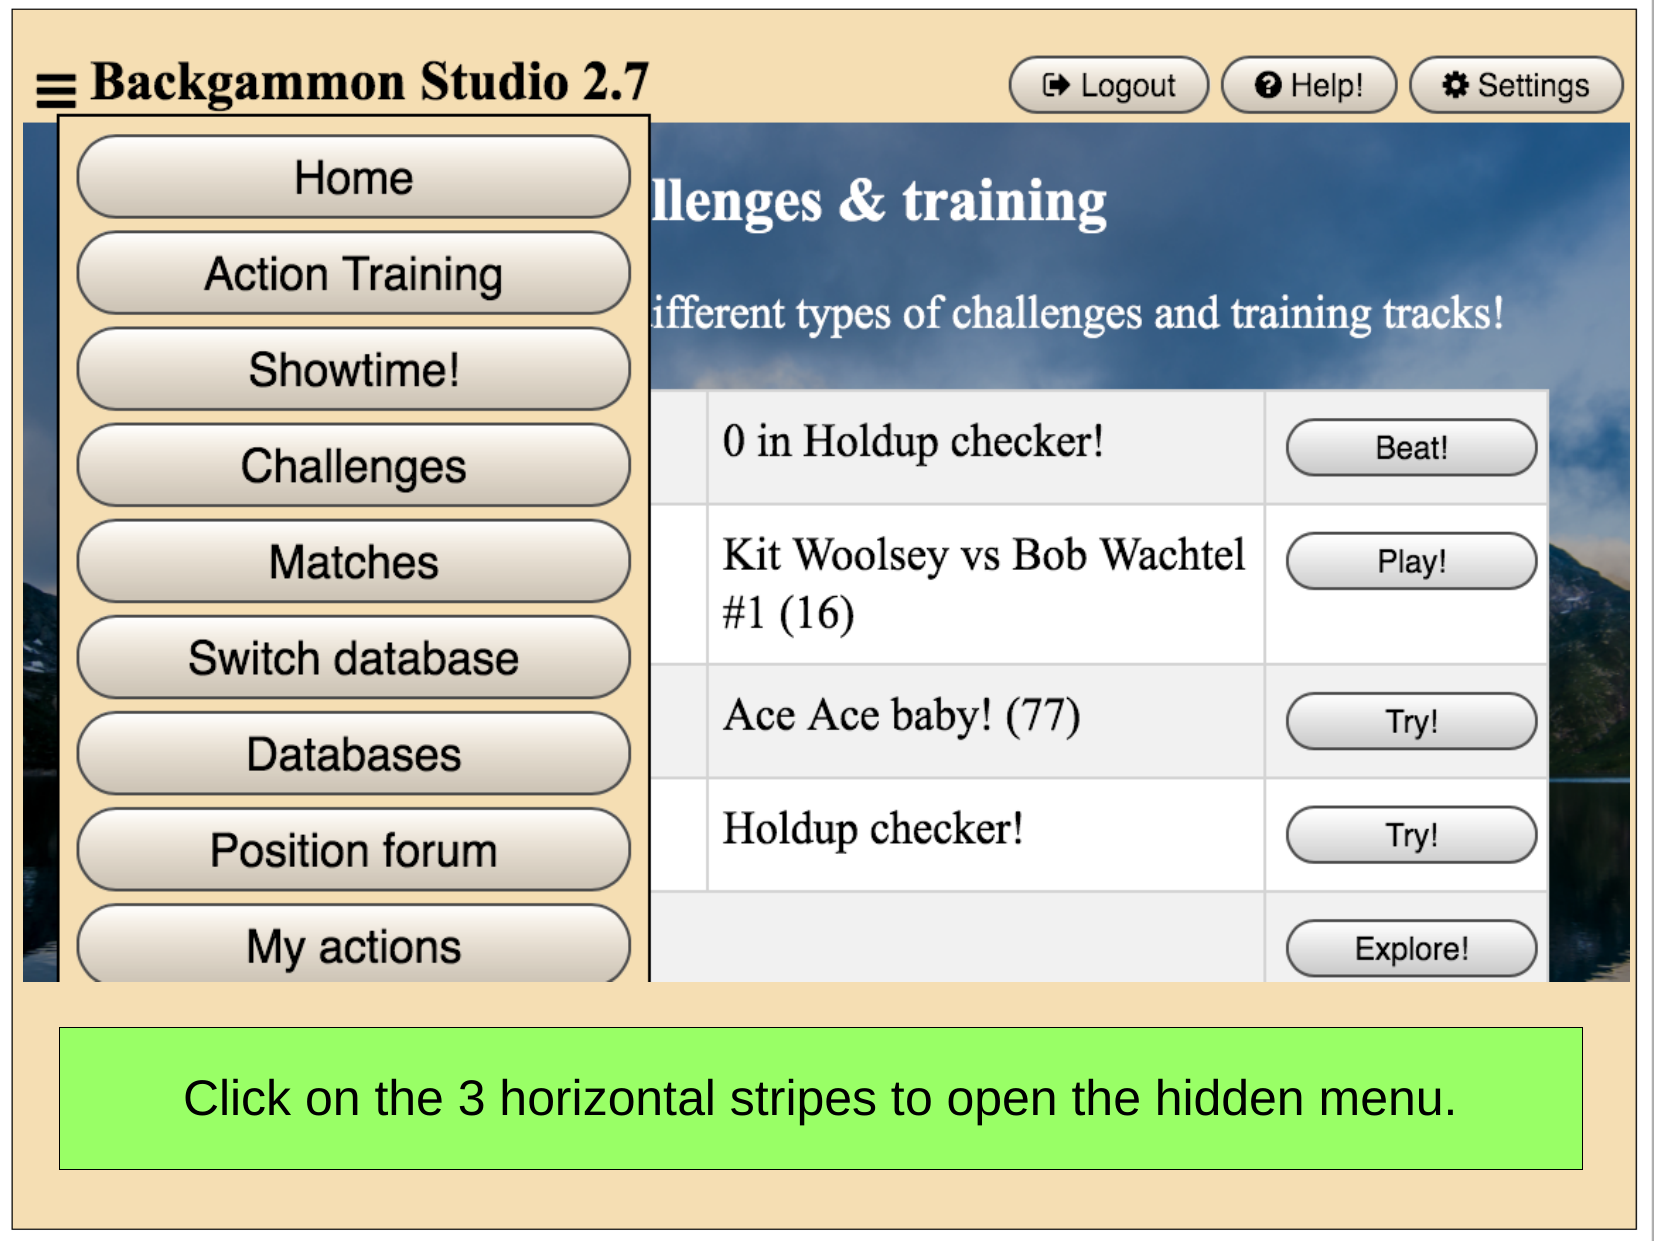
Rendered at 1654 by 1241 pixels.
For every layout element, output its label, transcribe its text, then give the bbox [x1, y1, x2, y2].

text_box Click on the 3 horizontal stripes to open the hidden menu. [59, 1027, 1583, 1170]
picture [0, 0, 1654, 1241]
